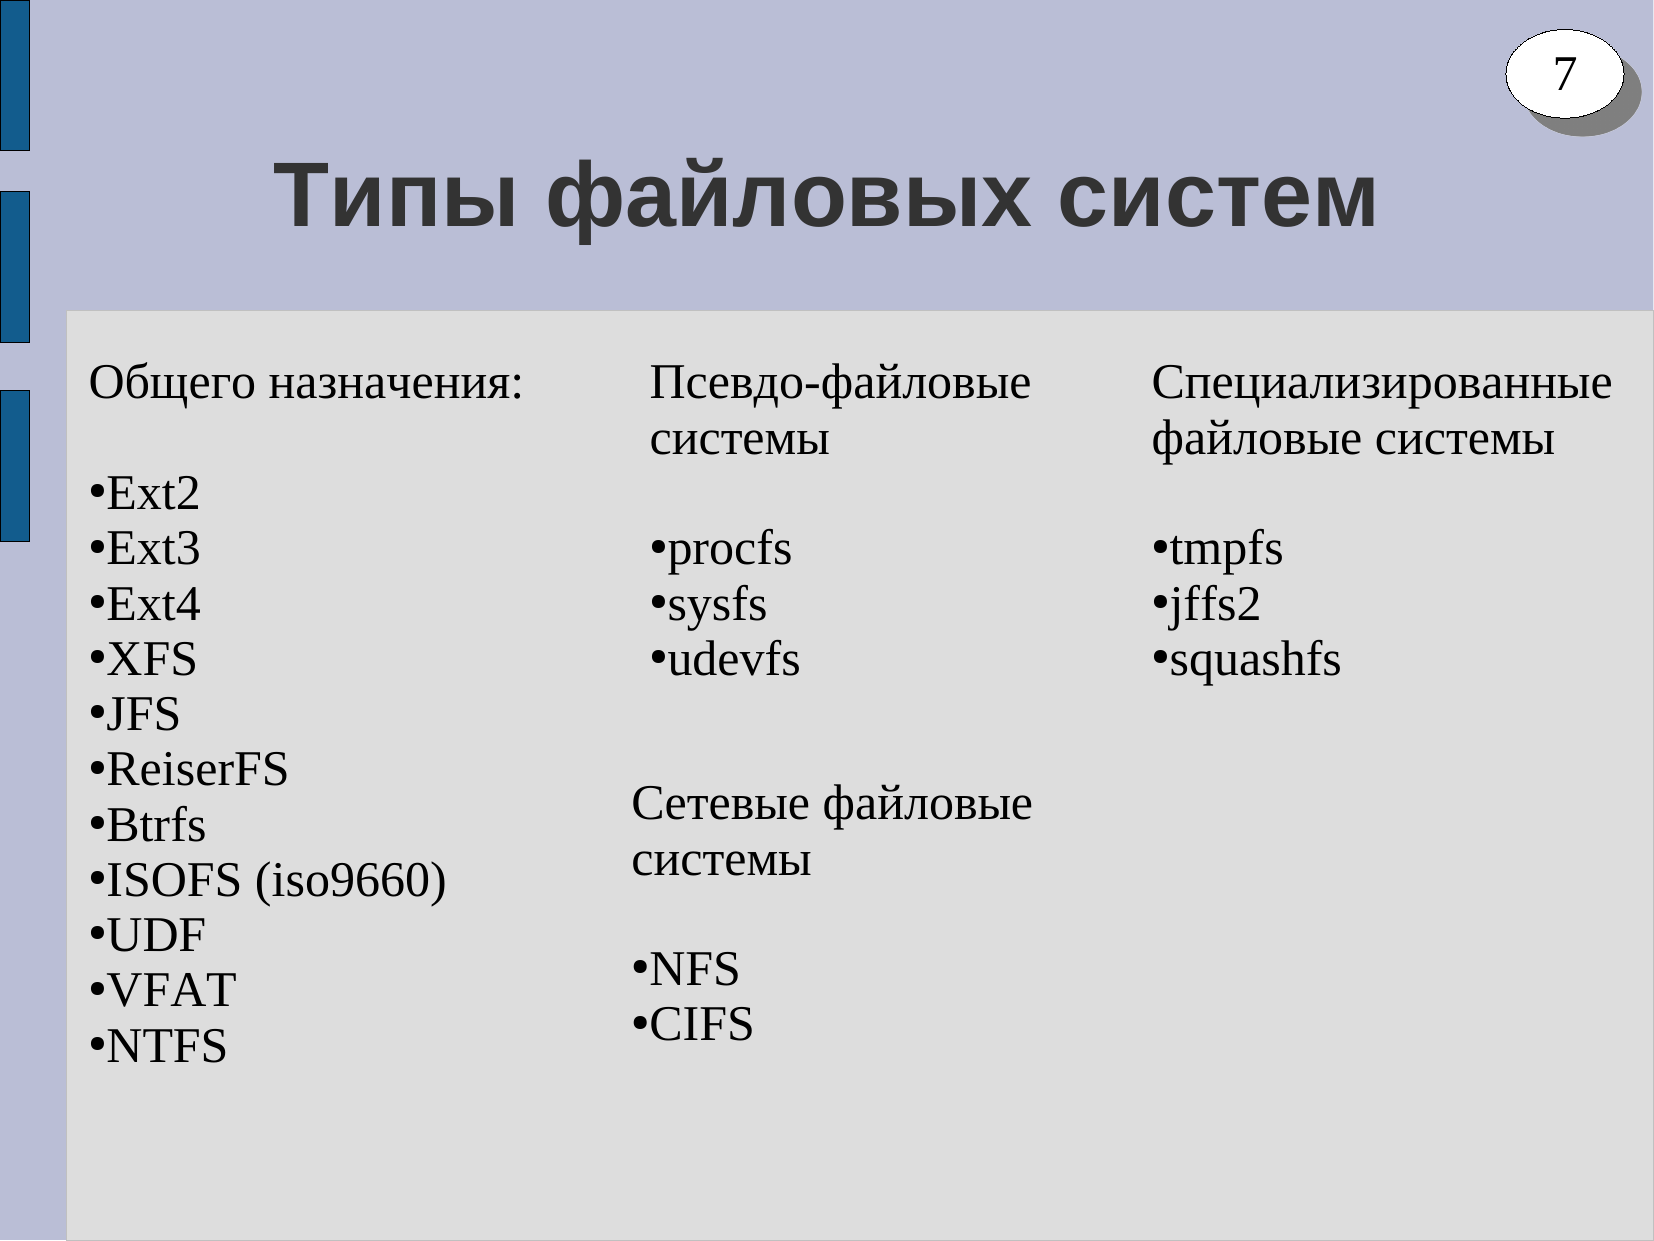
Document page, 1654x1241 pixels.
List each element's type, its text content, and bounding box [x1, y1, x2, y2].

text_box Сетевые файловые системы NFS CIFS [631, 775, 1034, 1052]
text_box Специализированные файловые системы tmpfs jffs2 squashfs [1151, 354, 1613, 687]
text_box Общего назначения: Ext2 Ext3 Ext4 XFS JFS ReiserFS Btrfs ISOFS (iso9660) UDF VFAT NTFS [88, 354, 525, 1073]
text_box 7 [1505, 29, 1625, 119]
title Типы файловых систем [121, 91, 1534, 299]
text_box Псевдо-файловые системы procfs sysfs udevfs [649, 354, 1032, 687]
